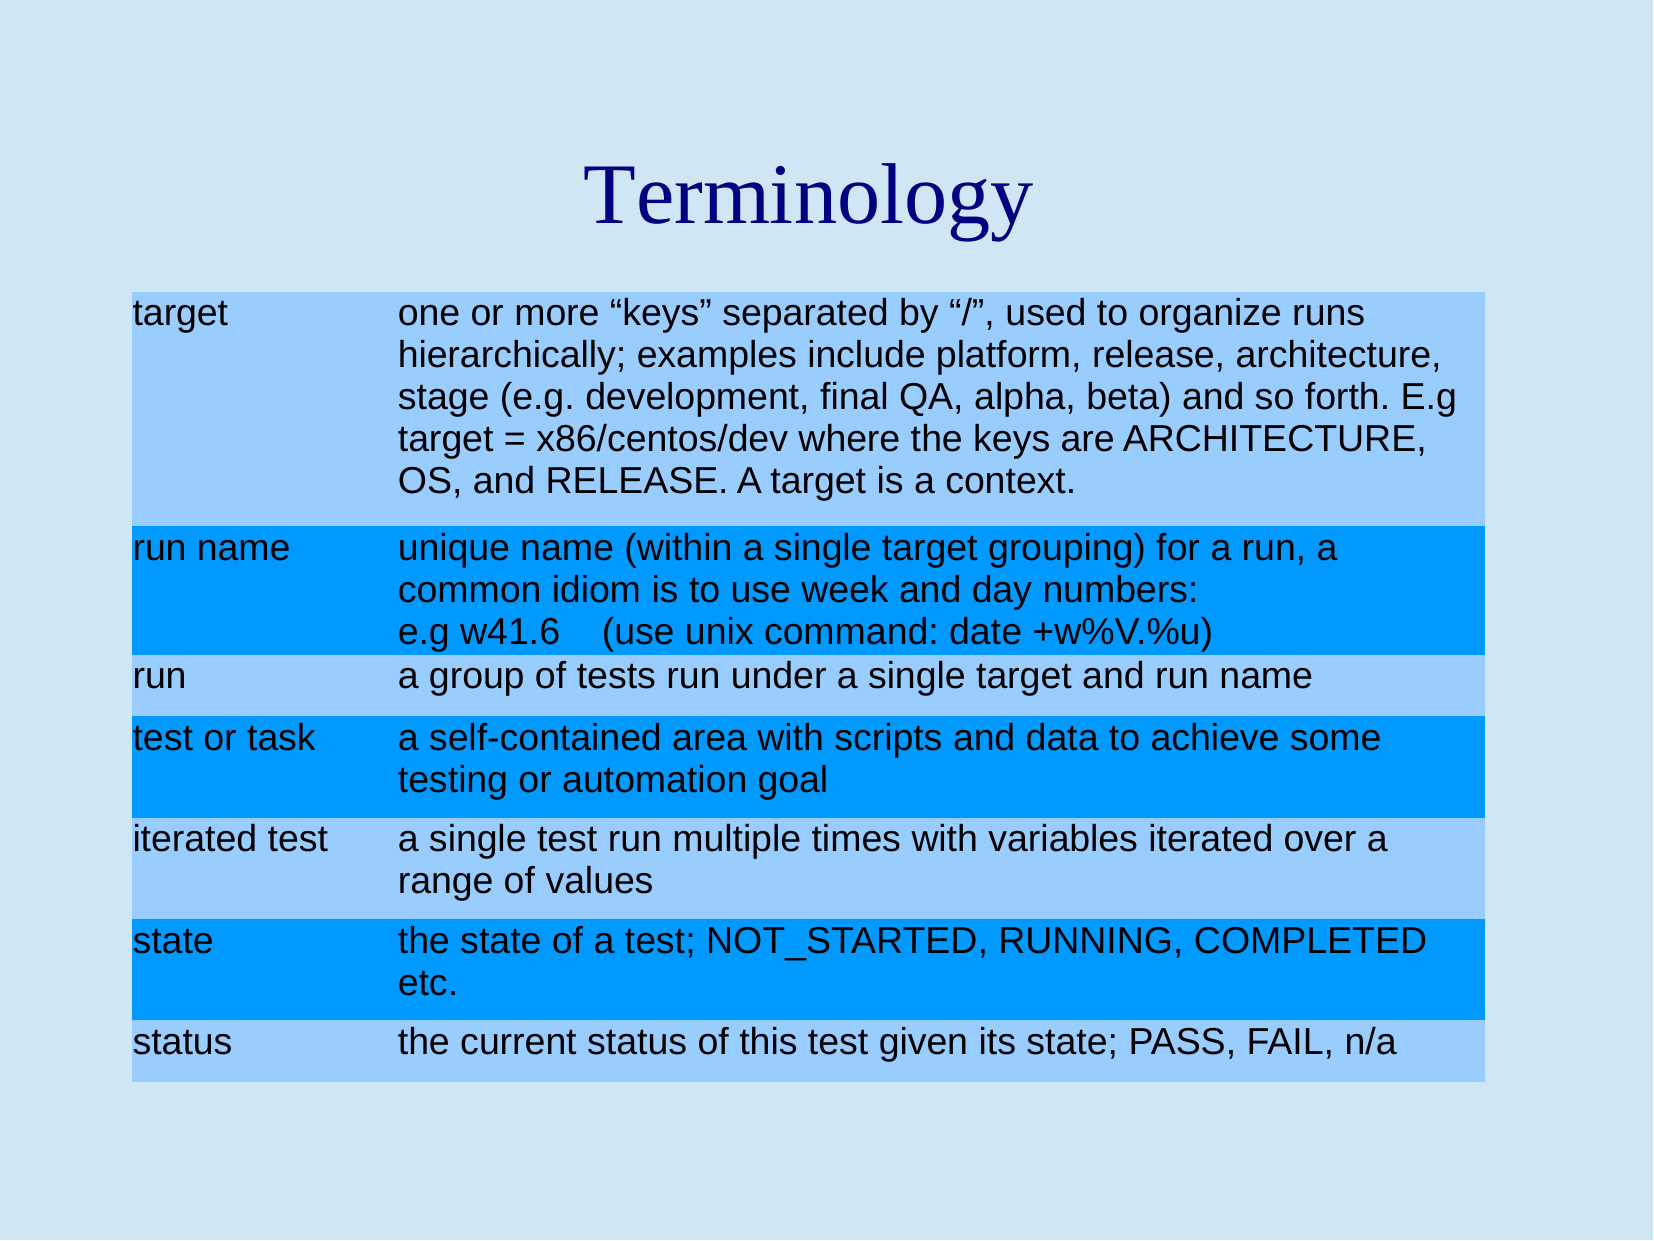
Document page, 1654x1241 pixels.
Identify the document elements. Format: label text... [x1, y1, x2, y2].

table_cell status [132, 1020, 398, 1082]
table_cell run [132, 655, 398, 716]
title Terminology [82, 90, 1536, 298]
table_header one or more “keys” separated by “/”, used to organize runs hierarchically; examples include platform, release, architecture, stage (e.g. development, final QA, alpha, beta) and so forth. E.g target = x86/centos/dev where the keys are ARCHITECTURE, OS, and RELEASE. A target is a context. [398, 292, 1485, 526]
table_cell a single test run multiple times with variables iterated over a range of values [398, 818, 1485, 919]
table_cell iterated test [132, 818, 398, 919]
table_cell a self-contained area with scripts and data to achieve some testing or automation goal [398, 716, 1485, 818]
table_cell the state of a test; NOT_STARTED, RUNNING, COMPLETED etc. [398, 919, 1485, 1020]
table_cell unique name (within a single target grouping) for a run, a common idiom is to use week and day numbers: e.g w41.6 (use unix command: date +w%V.%u) [398, 526, 1485, 655]
table_cell run name [132, 526, 398, 655]
table_cell a group of tests run under a single target and run name [398, 655, 1485, 716]
table_header target [132, 292, 398, 526]
table_cell state [132, 919, 398, 1020]
table_cell test or task [132, 716, 398, 818]
table_cell the current status of this test given its state; PASS, FAIL, n/a [398, 1020, 1485, 1082]
